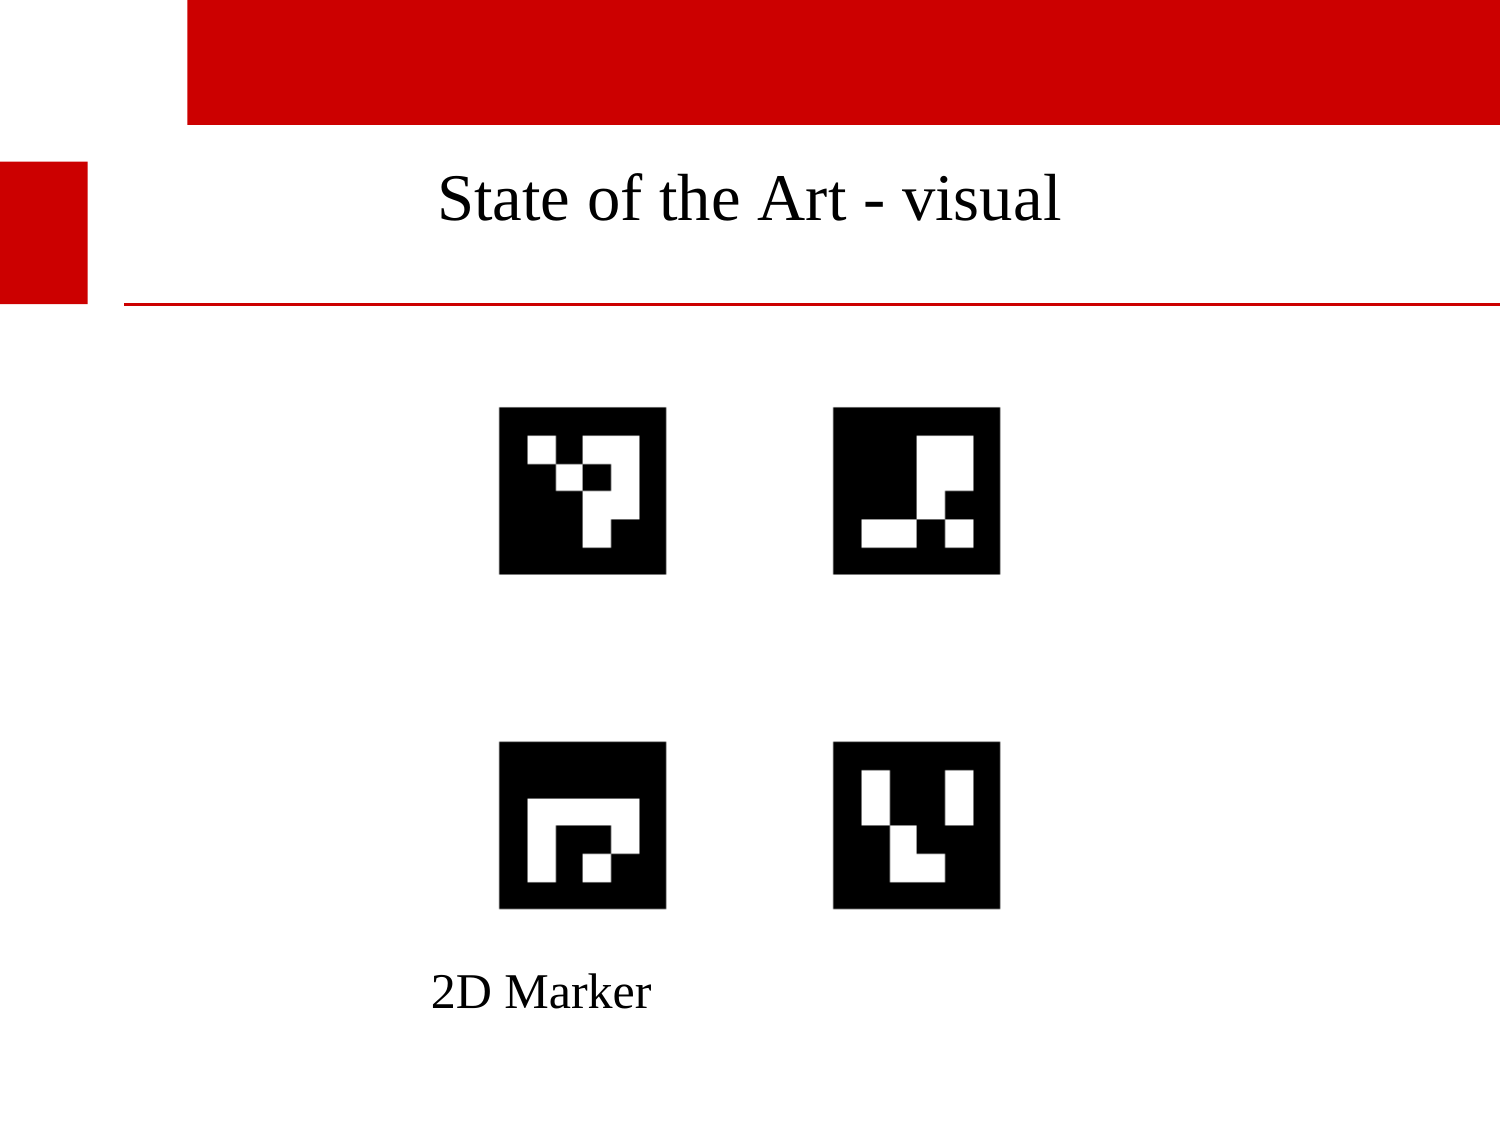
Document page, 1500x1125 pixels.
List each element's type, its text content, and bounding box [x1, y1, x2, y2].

title State of the Art - visual [112, 99, 1388, 288]
picture [416, 324, 1084, 993]
